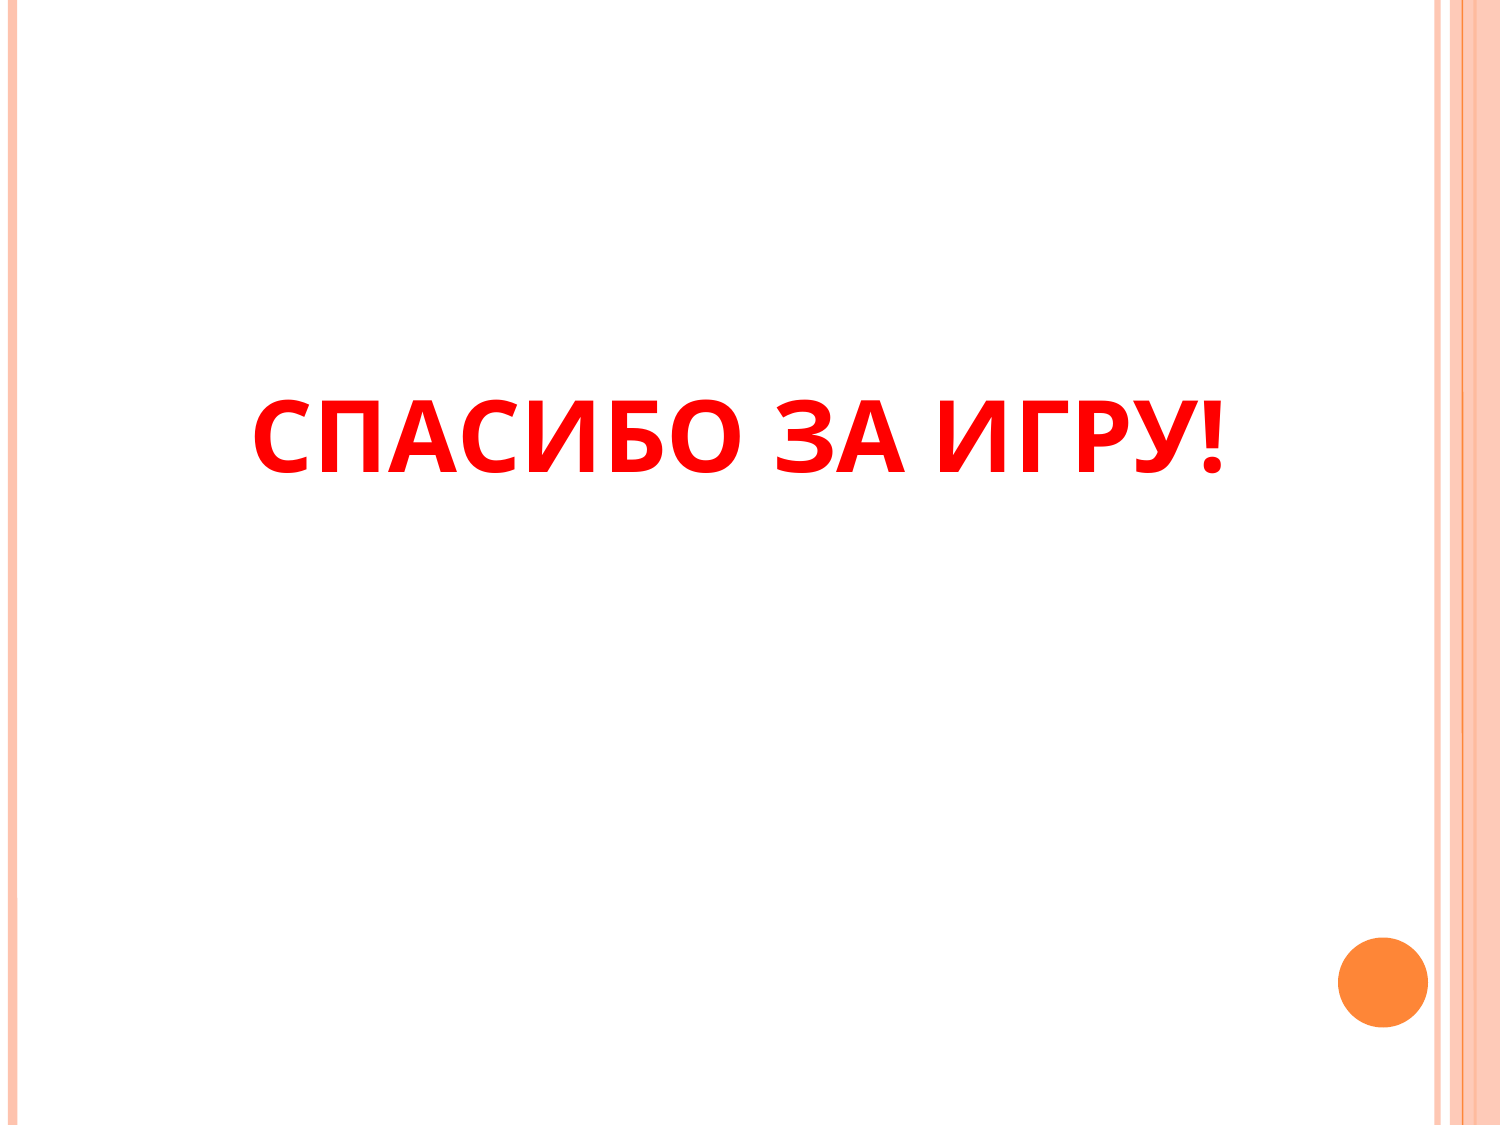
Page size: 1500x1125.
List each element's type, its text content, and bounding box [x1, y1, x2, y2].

text_box СПАСИБО ЗА ИГРУ! [112, 364, 1367, 608]
